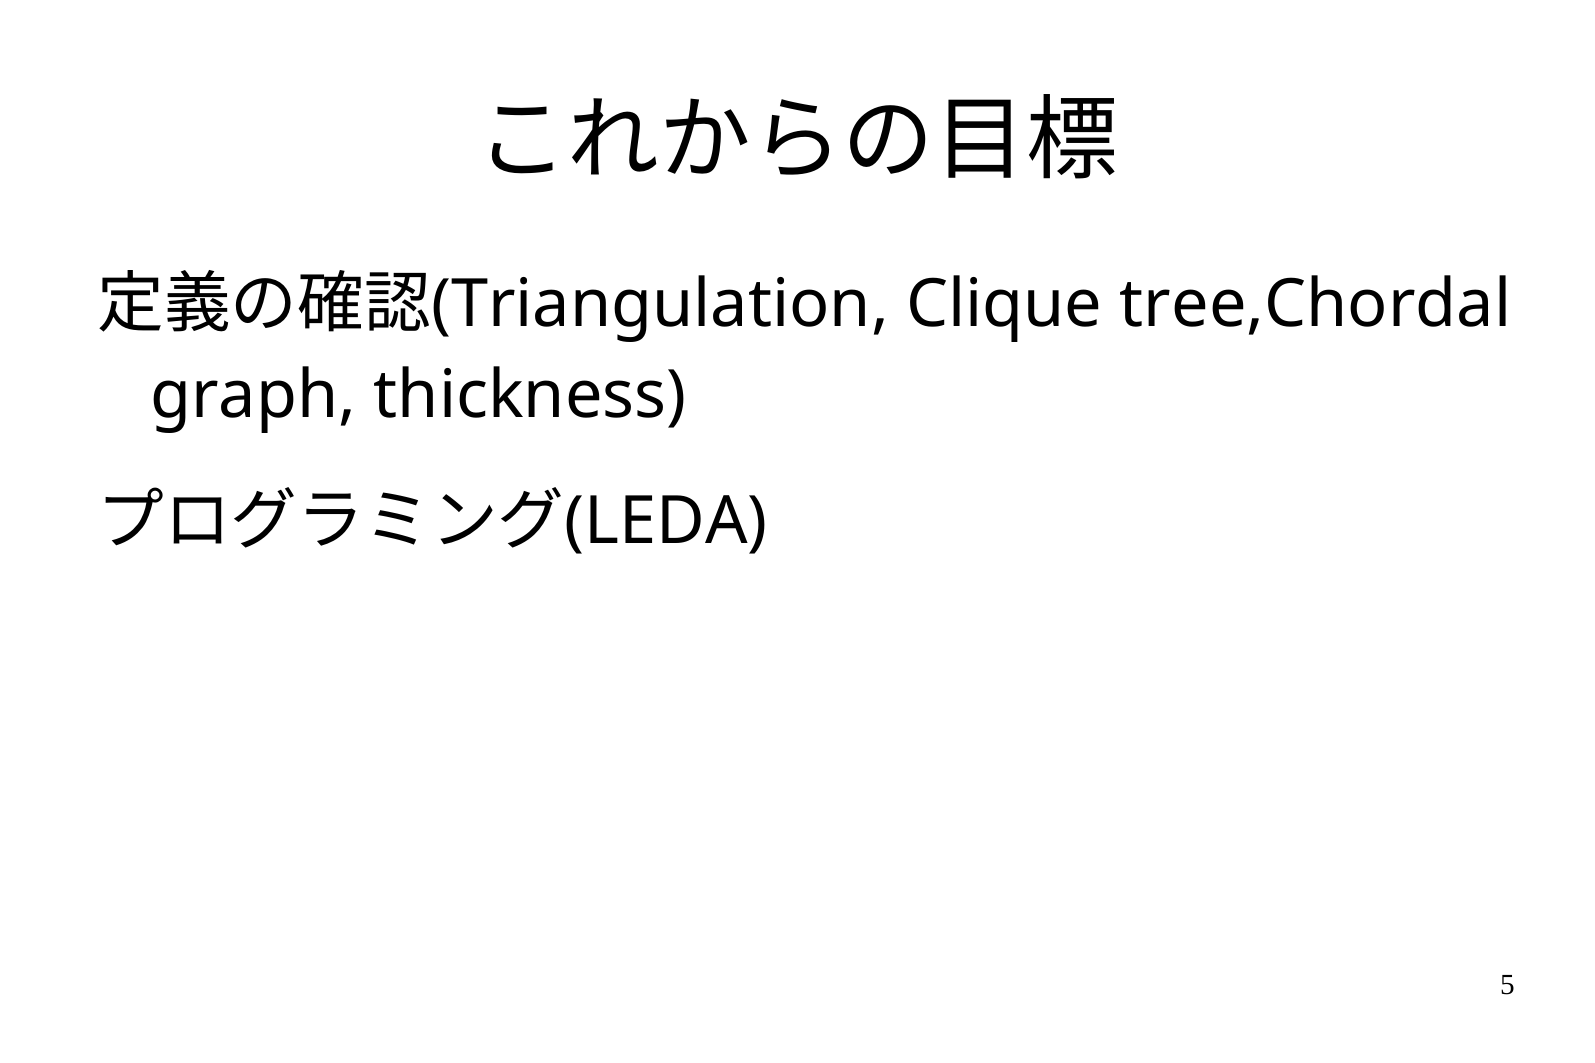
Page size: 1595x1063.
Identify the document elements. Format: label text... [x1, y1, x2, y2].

list 定義の確認(Triangulation, Clique tree,Chordal graph, thickness) プログラミング(LEDA) [79, 248, 1515, 936]
title これからの目標 [79, 49, 1515, 213]
